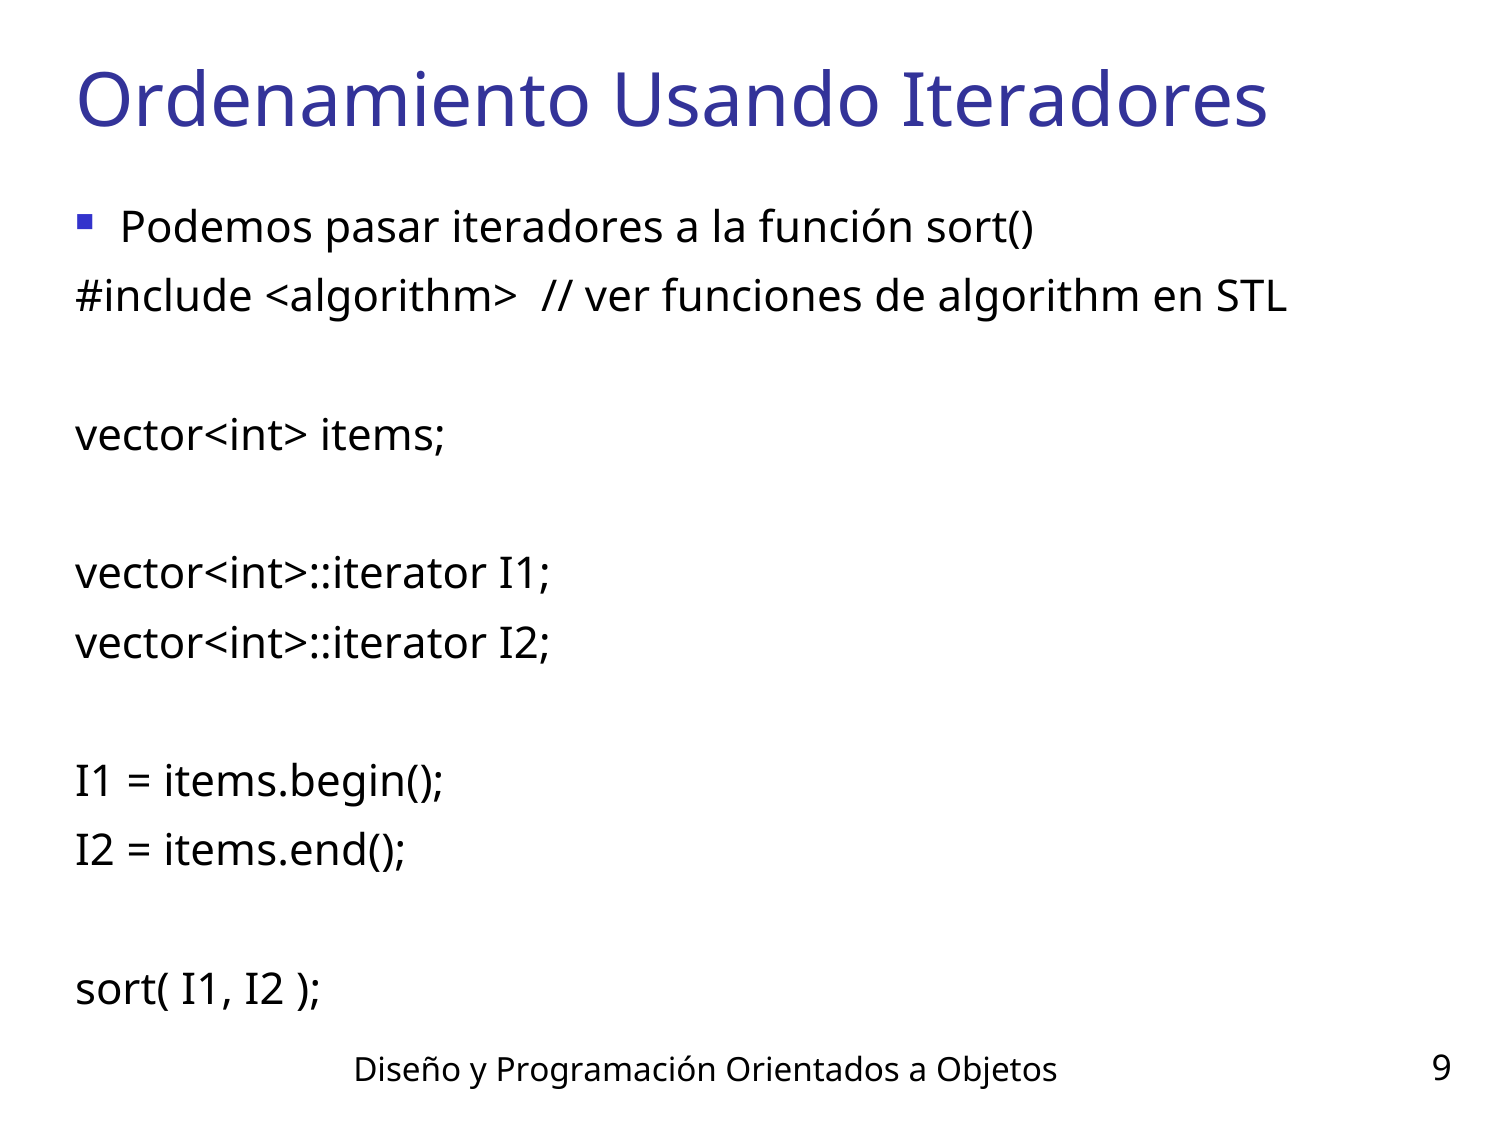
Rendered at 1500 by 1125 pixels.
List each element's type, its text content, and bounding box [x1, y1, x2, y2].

title Ordenamiento Usando Iteradores [75, 12, 1466, 175]
list Podemos pasar iteradores a la función sort()‏ #include <algorithm> // ver funciones de algorithm en STL vector<int> items; vector<int>::iterator I1; vector<int>::iterator I2; I1 = items.begin(); I2 = items.end(); sort( I1, I2 ); [75, 195, 1462, 1021]
